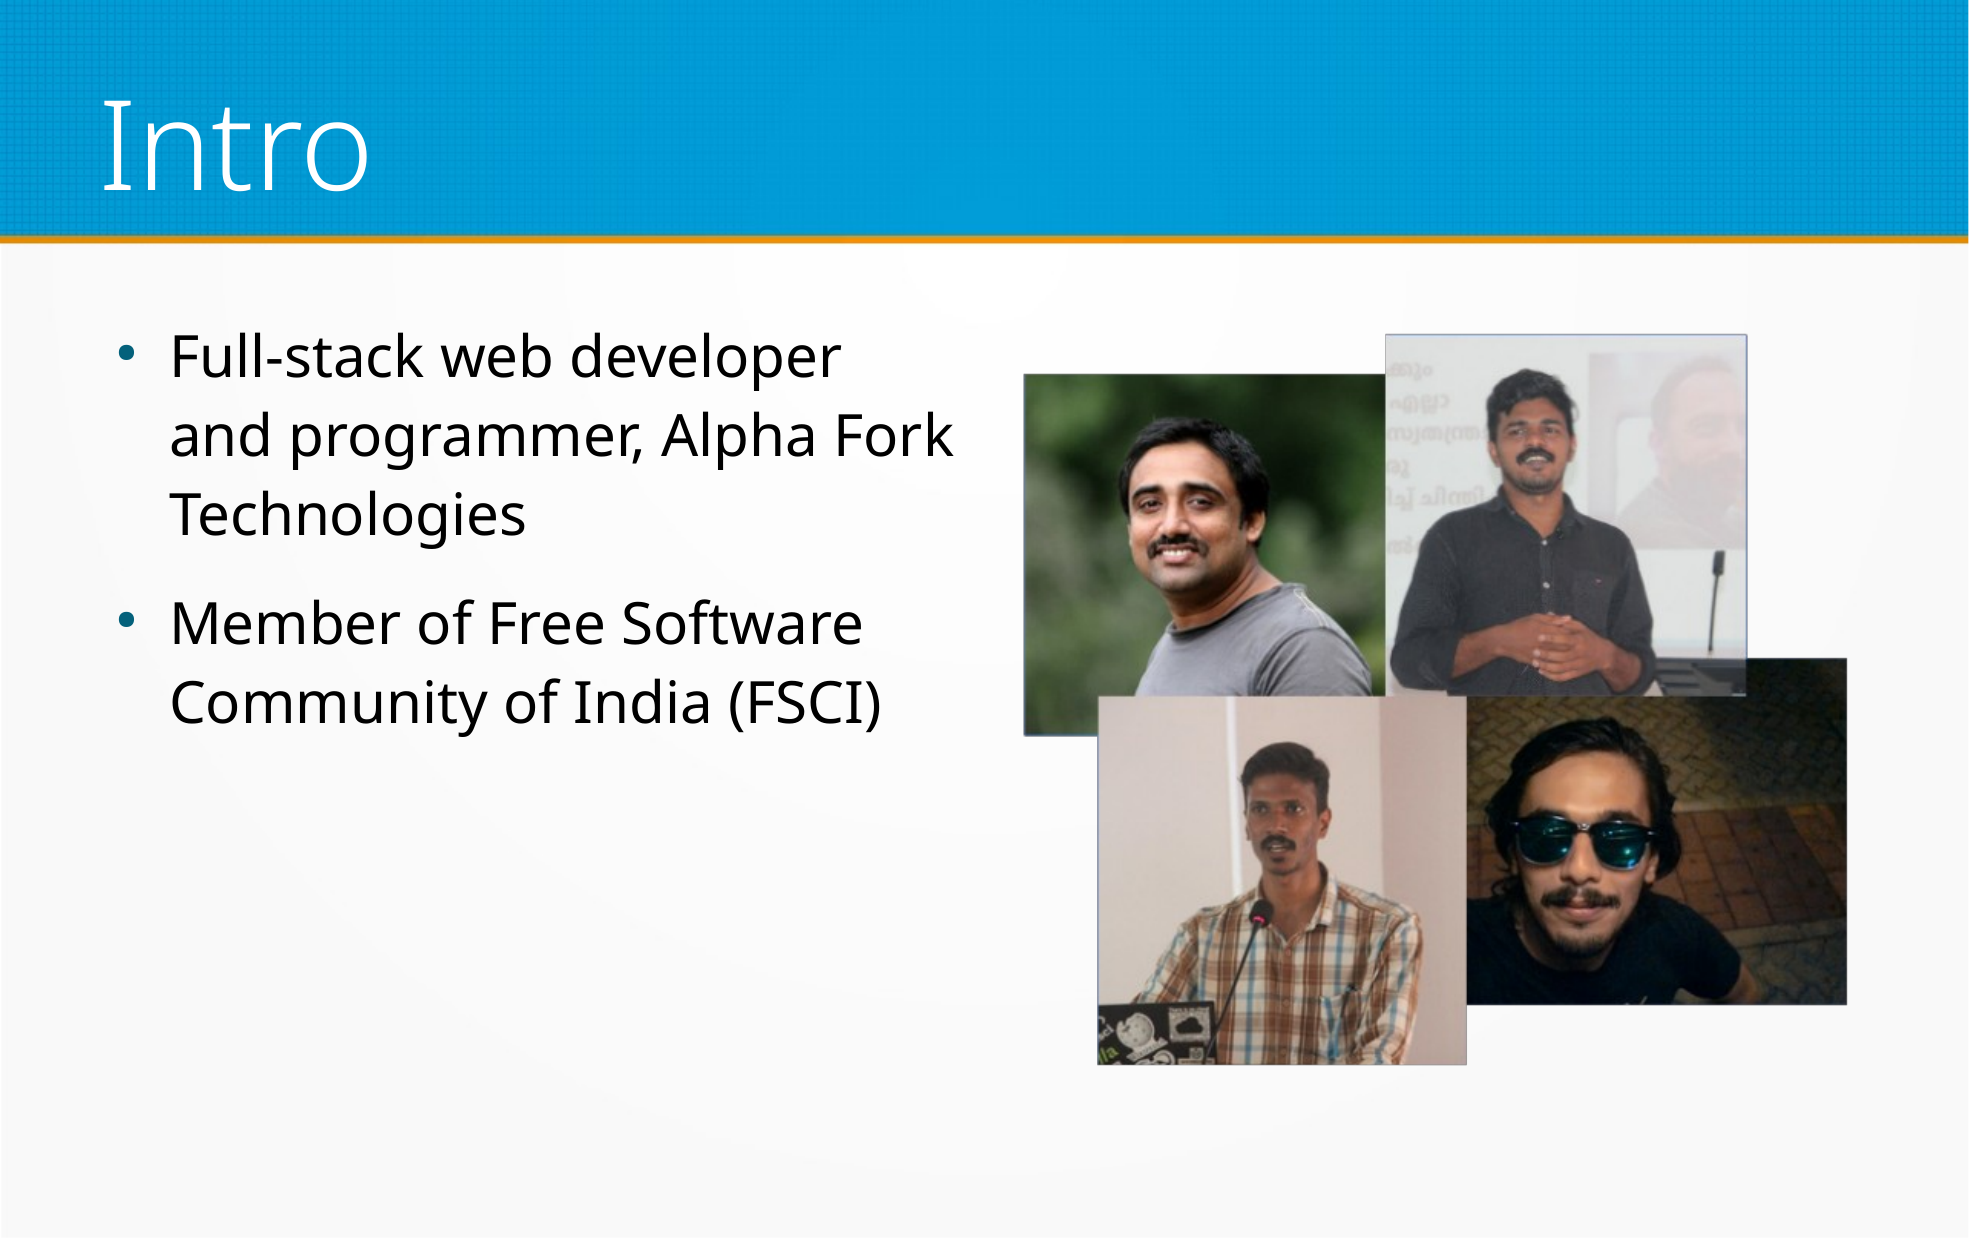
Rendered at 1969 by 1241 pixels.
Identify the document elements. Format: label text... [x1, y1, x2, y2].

picture [0, 233, 1969, 1241]
list Full-stack web developer and programmer, Alpha Fork Technologies Member of Free Software Community of India (FSCI) [98, 315, 958, 1081]
title Intro [98, 19, 1870, 227]
